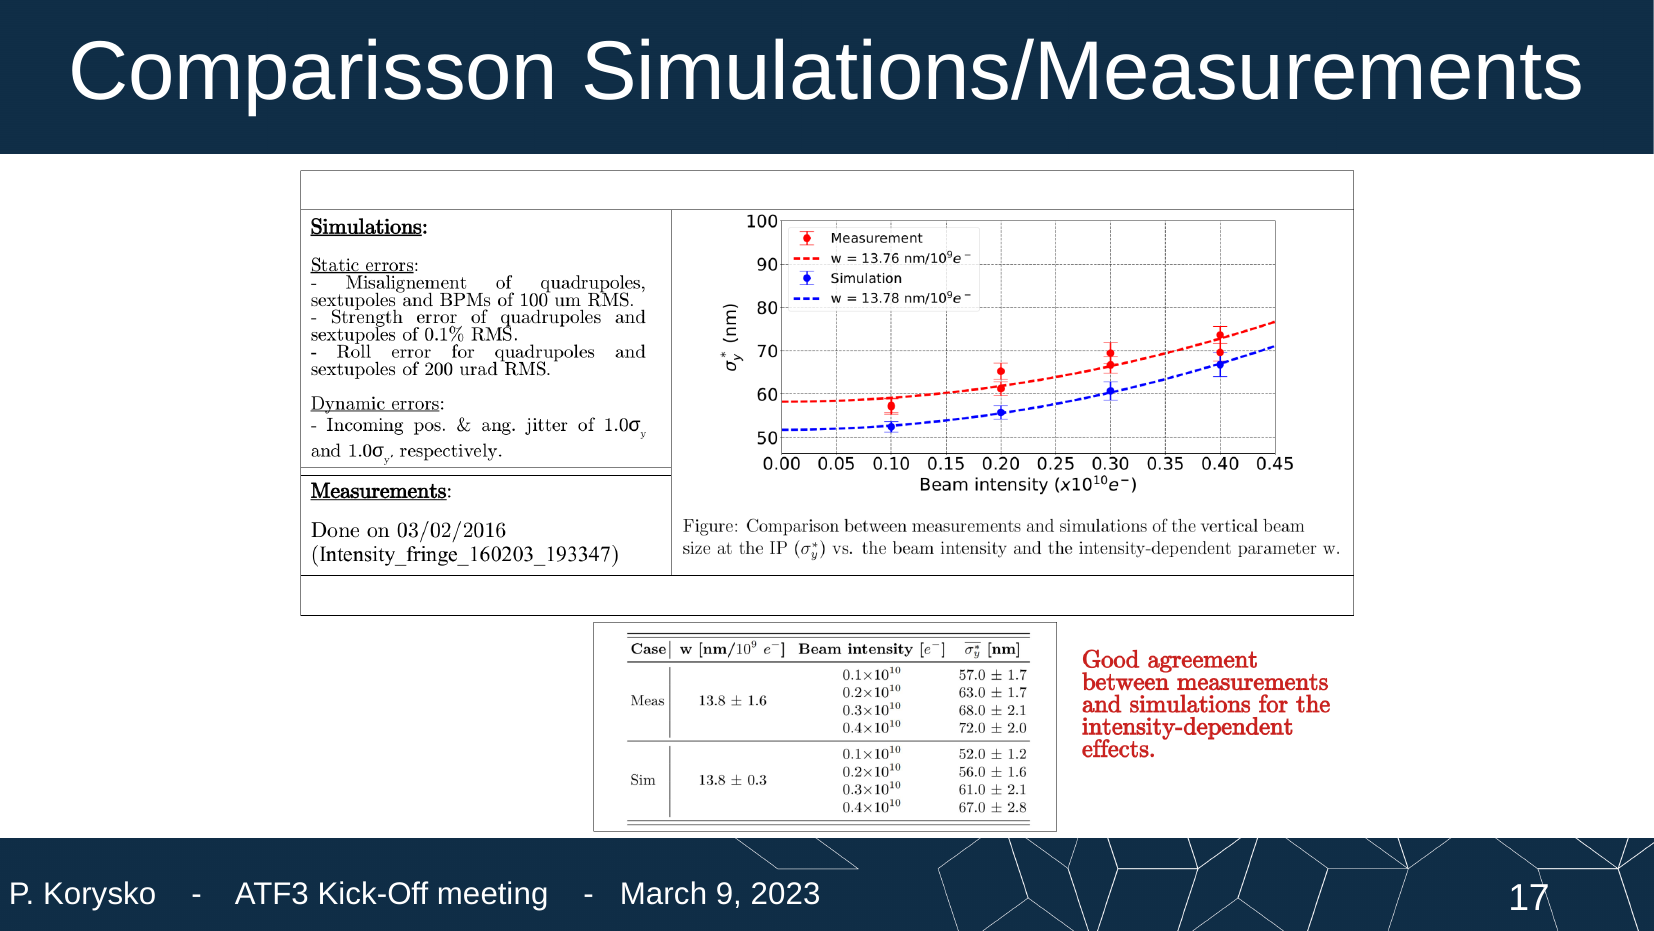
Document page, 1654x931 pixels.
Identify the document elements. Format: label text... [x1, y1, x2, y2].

picture [0, 838, 1654, 931]
picture [0, 0, 1654, 154]
text_box P. Korysko - ATF3 Kick-Off meeting - March 9, 2023 [0, 868, 957, 931]
text_box <number> [1493, 868, 1654, 931]
picture [288, 168, 1359, 833]
